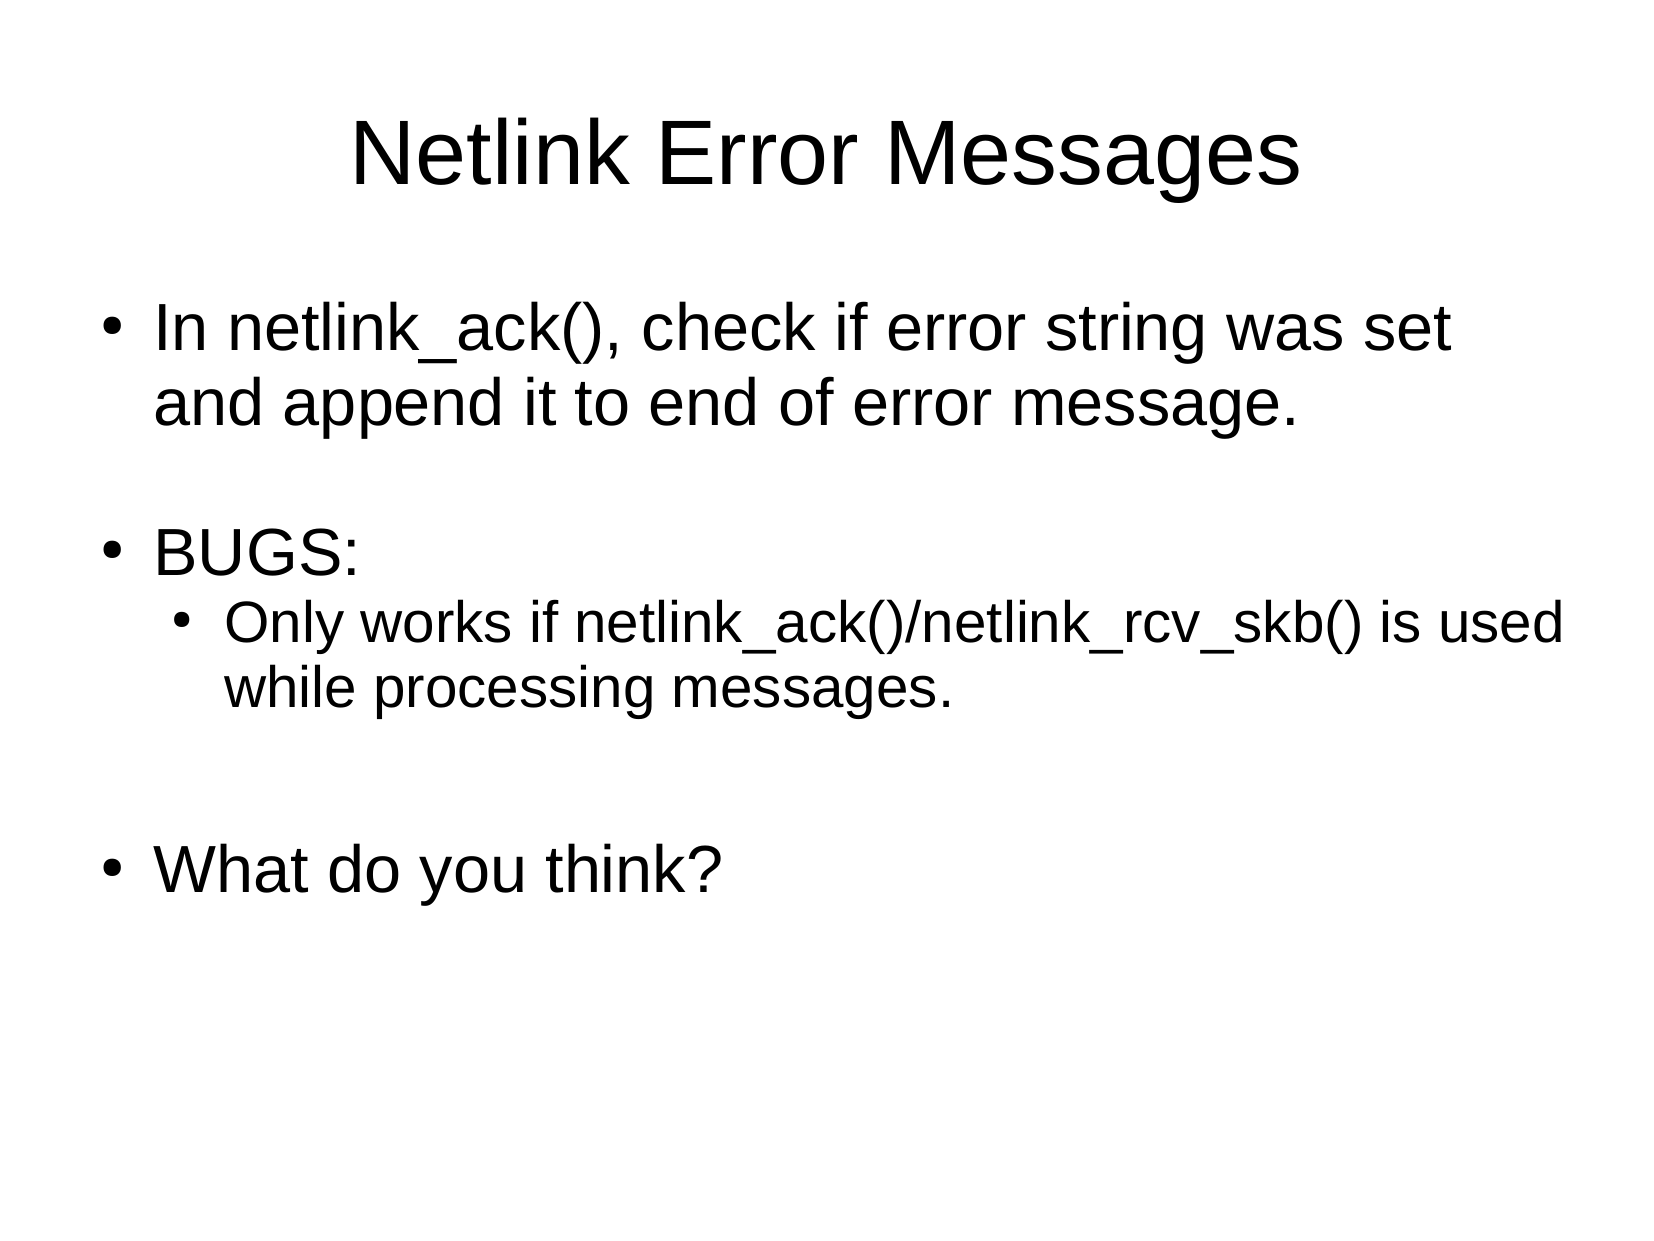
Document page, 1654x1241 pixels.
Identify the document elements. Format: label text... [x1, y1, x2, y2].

list In netlink_ack(), check if error string was set and append it to end of error message. BUGS: Only works if netlink_ack()/netlink_rcv_skb() is used while processing messages. What do you think? [82, 290, 1571, 1094]
title Netlink Error Messages [82, 56, 1571, 250]
